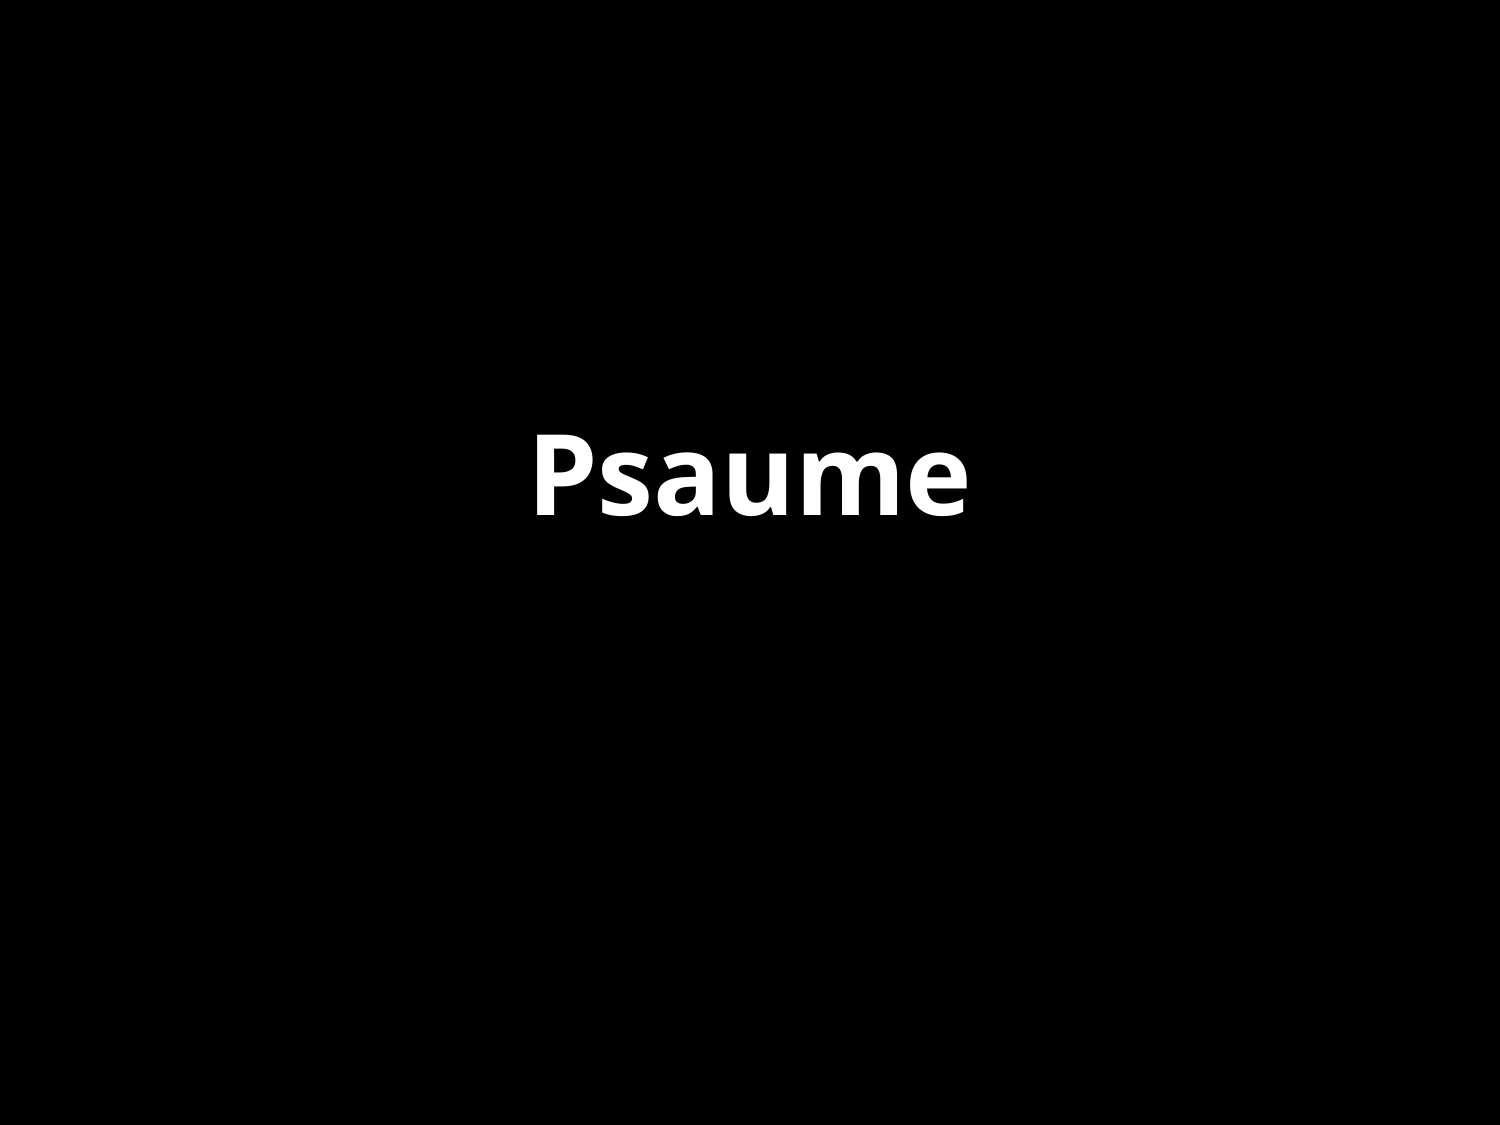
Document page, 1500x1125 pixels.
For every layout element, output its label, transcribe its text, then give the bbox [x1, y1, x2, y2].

title Psaume [112, 349, 1388, 591]
